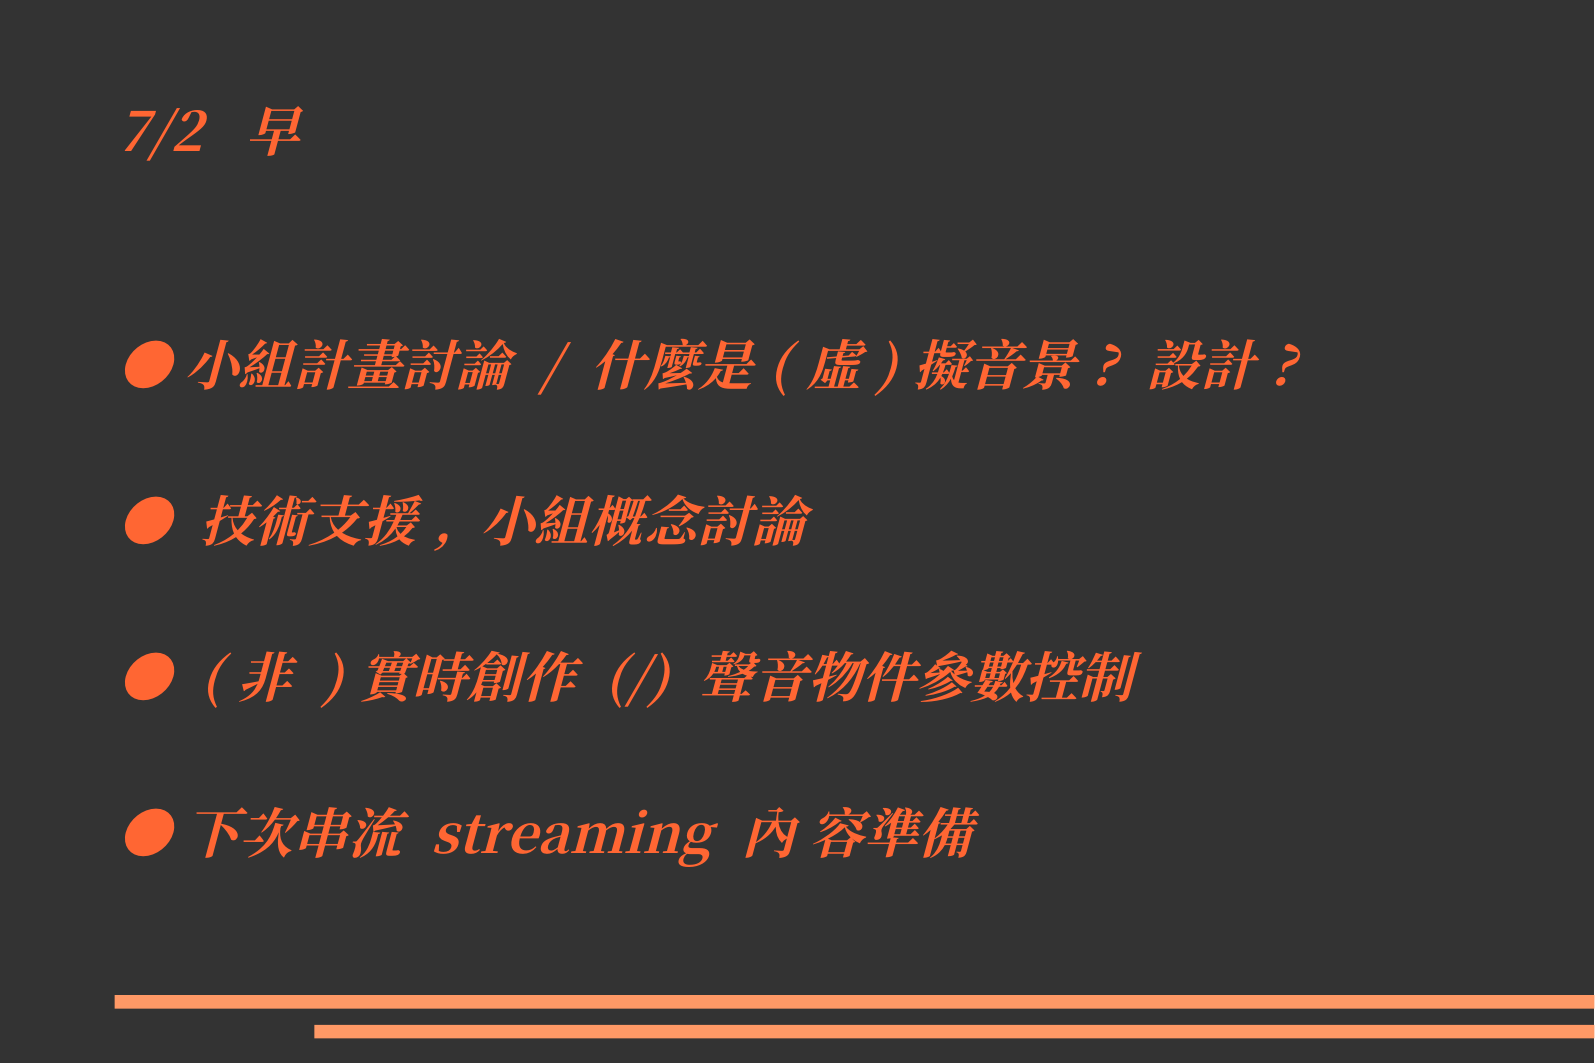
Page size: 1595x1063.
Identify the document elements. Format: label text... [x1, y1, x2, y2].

title 7/2 早 ● 小組計畫討論 / 什麼是(虛)擬音景? 設計? ● 技術支援, 小組概念討論 ● (非 )實時創作 (/) 聲音物件參數控制 ● 下次串流 streaming 內 容準備 [117, 180, 1479, 857]
